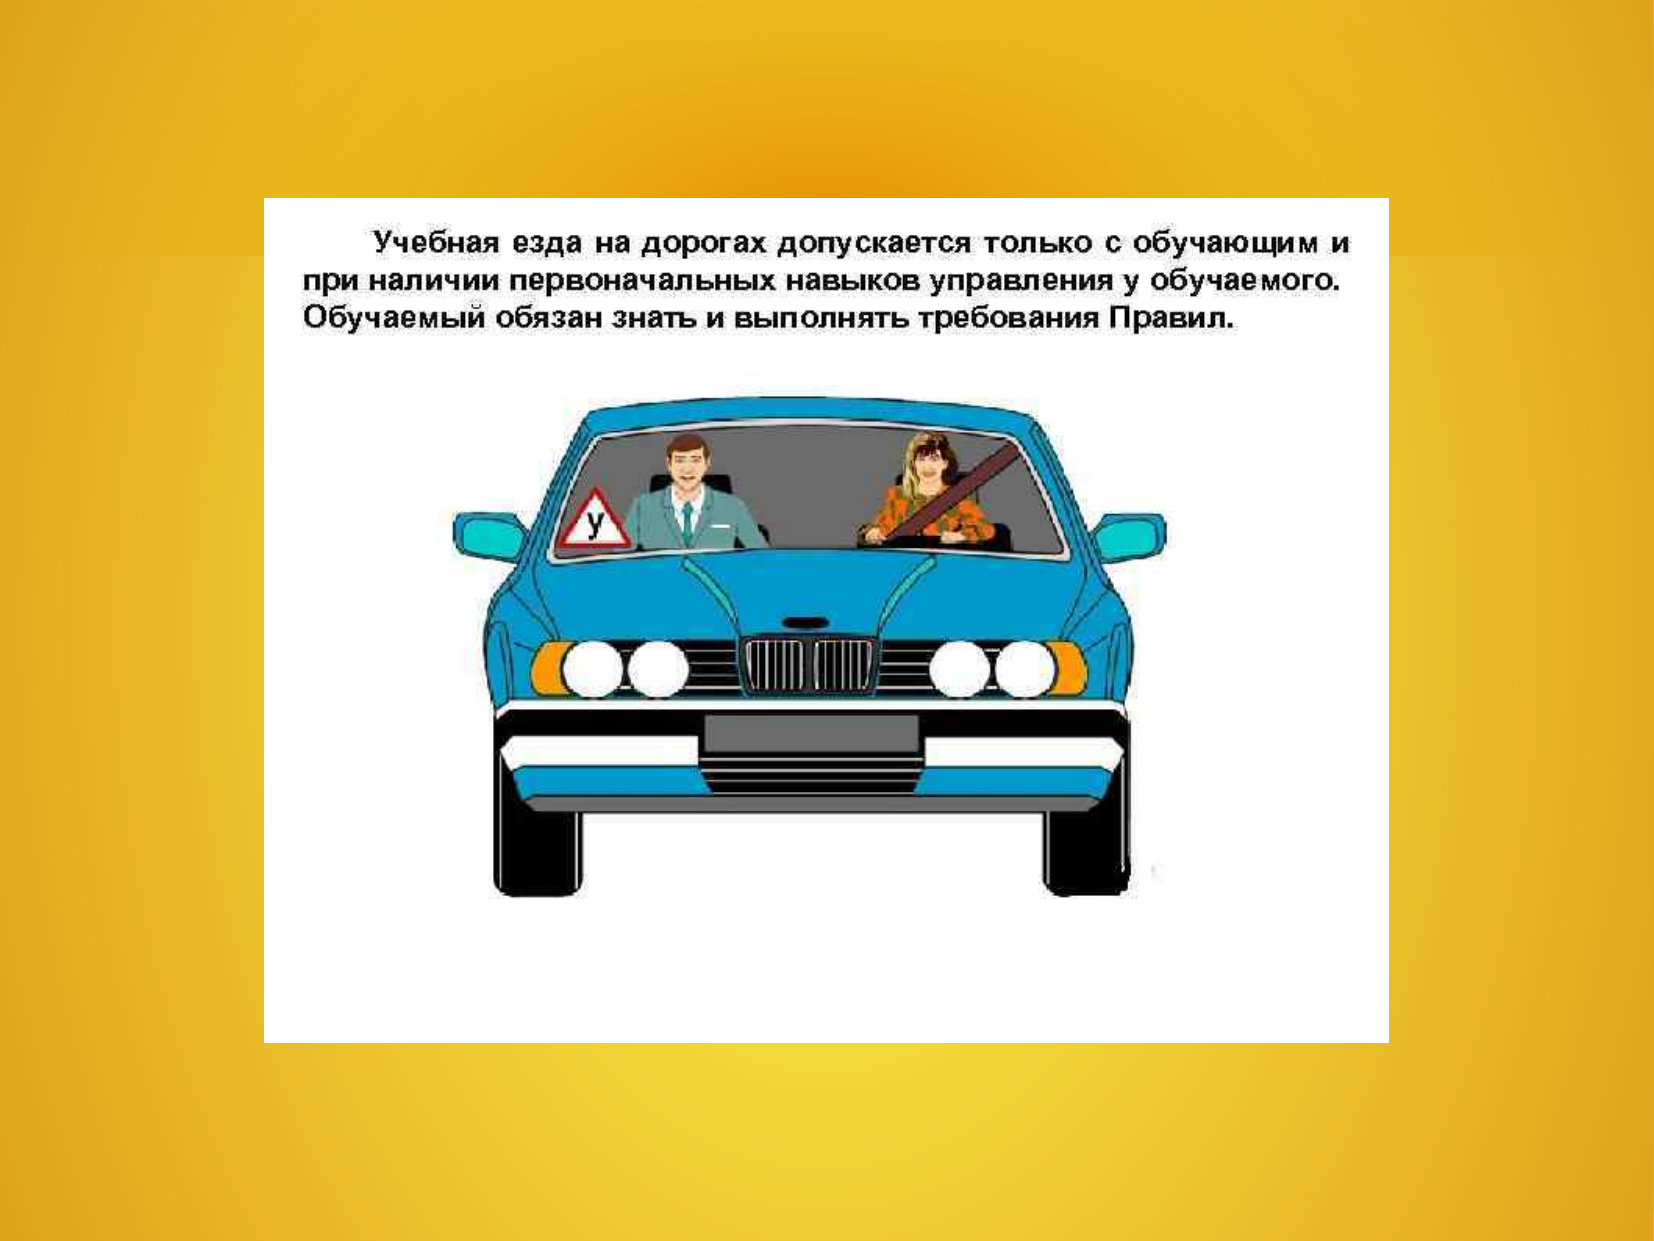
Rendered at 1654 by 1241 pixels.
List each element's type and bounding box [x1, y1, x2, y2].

picture [264, 198, 1389, 1043]
